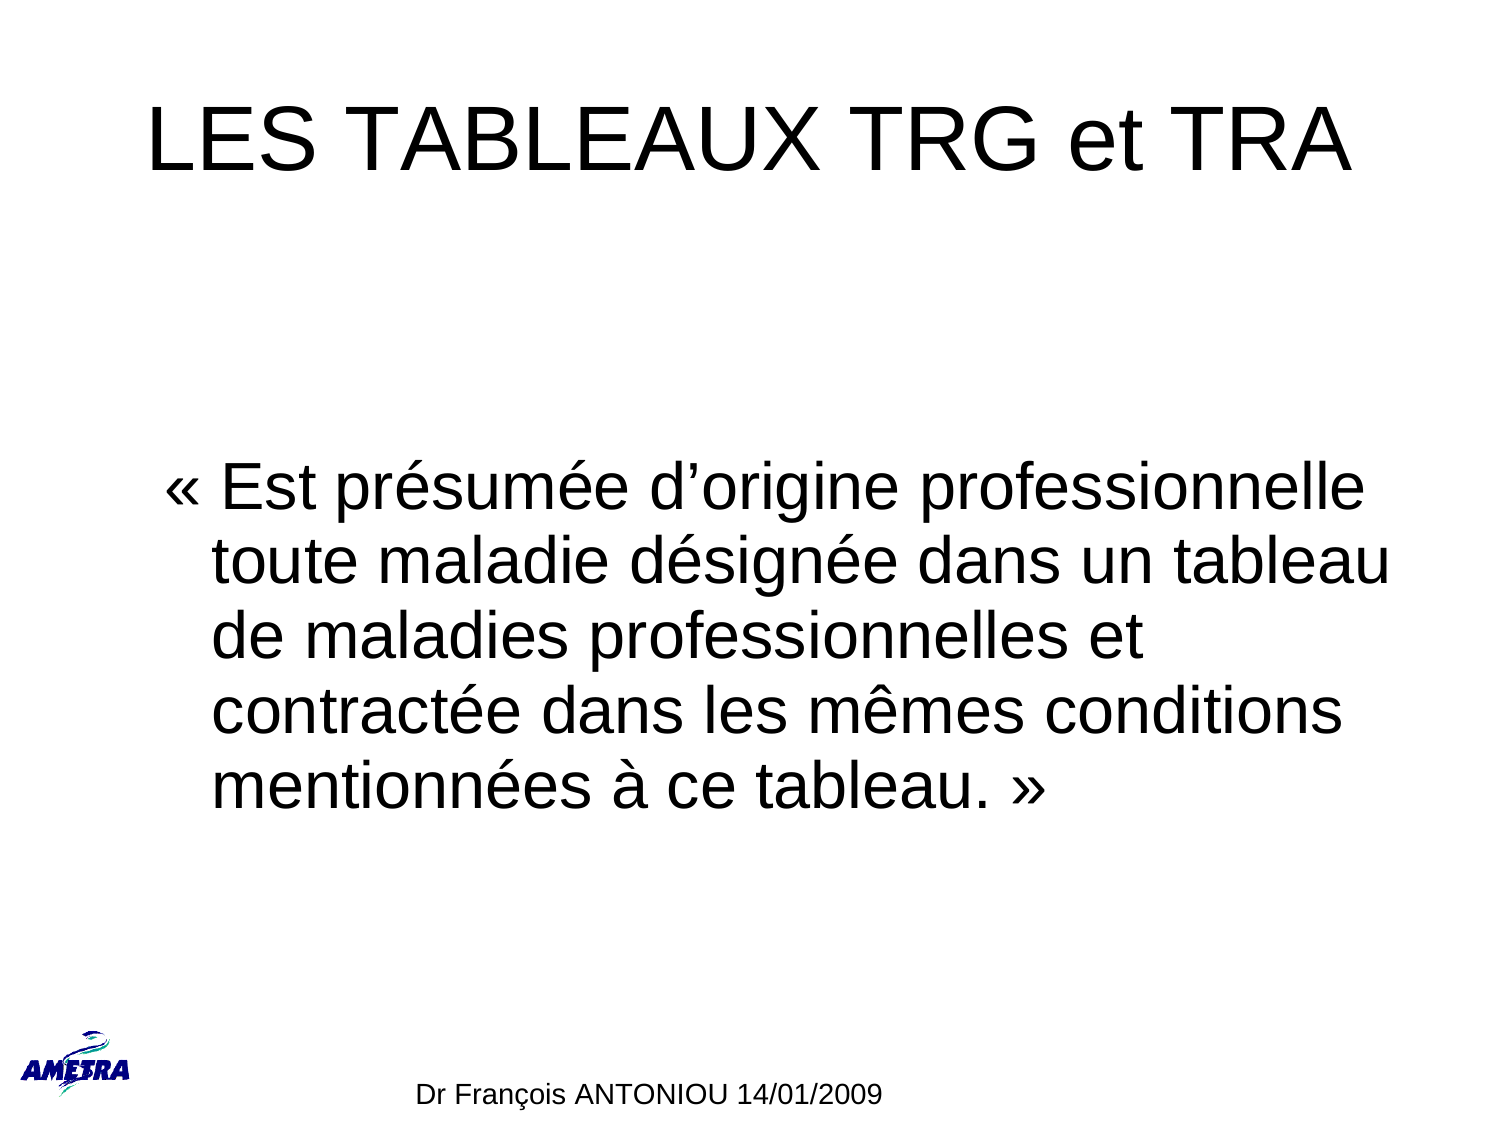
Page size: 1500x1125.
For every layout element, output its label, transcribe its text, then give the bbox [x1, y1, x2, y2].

title LES TABLEAUX TRG et TRA [75, 45, 1426, 233]
list « Est présumée d’origine professionnelle toute maladie désignée dans un tableau de maladies professionnelles et contractée dans les mêmes conditions mentionnées à ce tableau. » [75, 262, 1426, 1005]
picture [0, 1007, 154, 1125]
